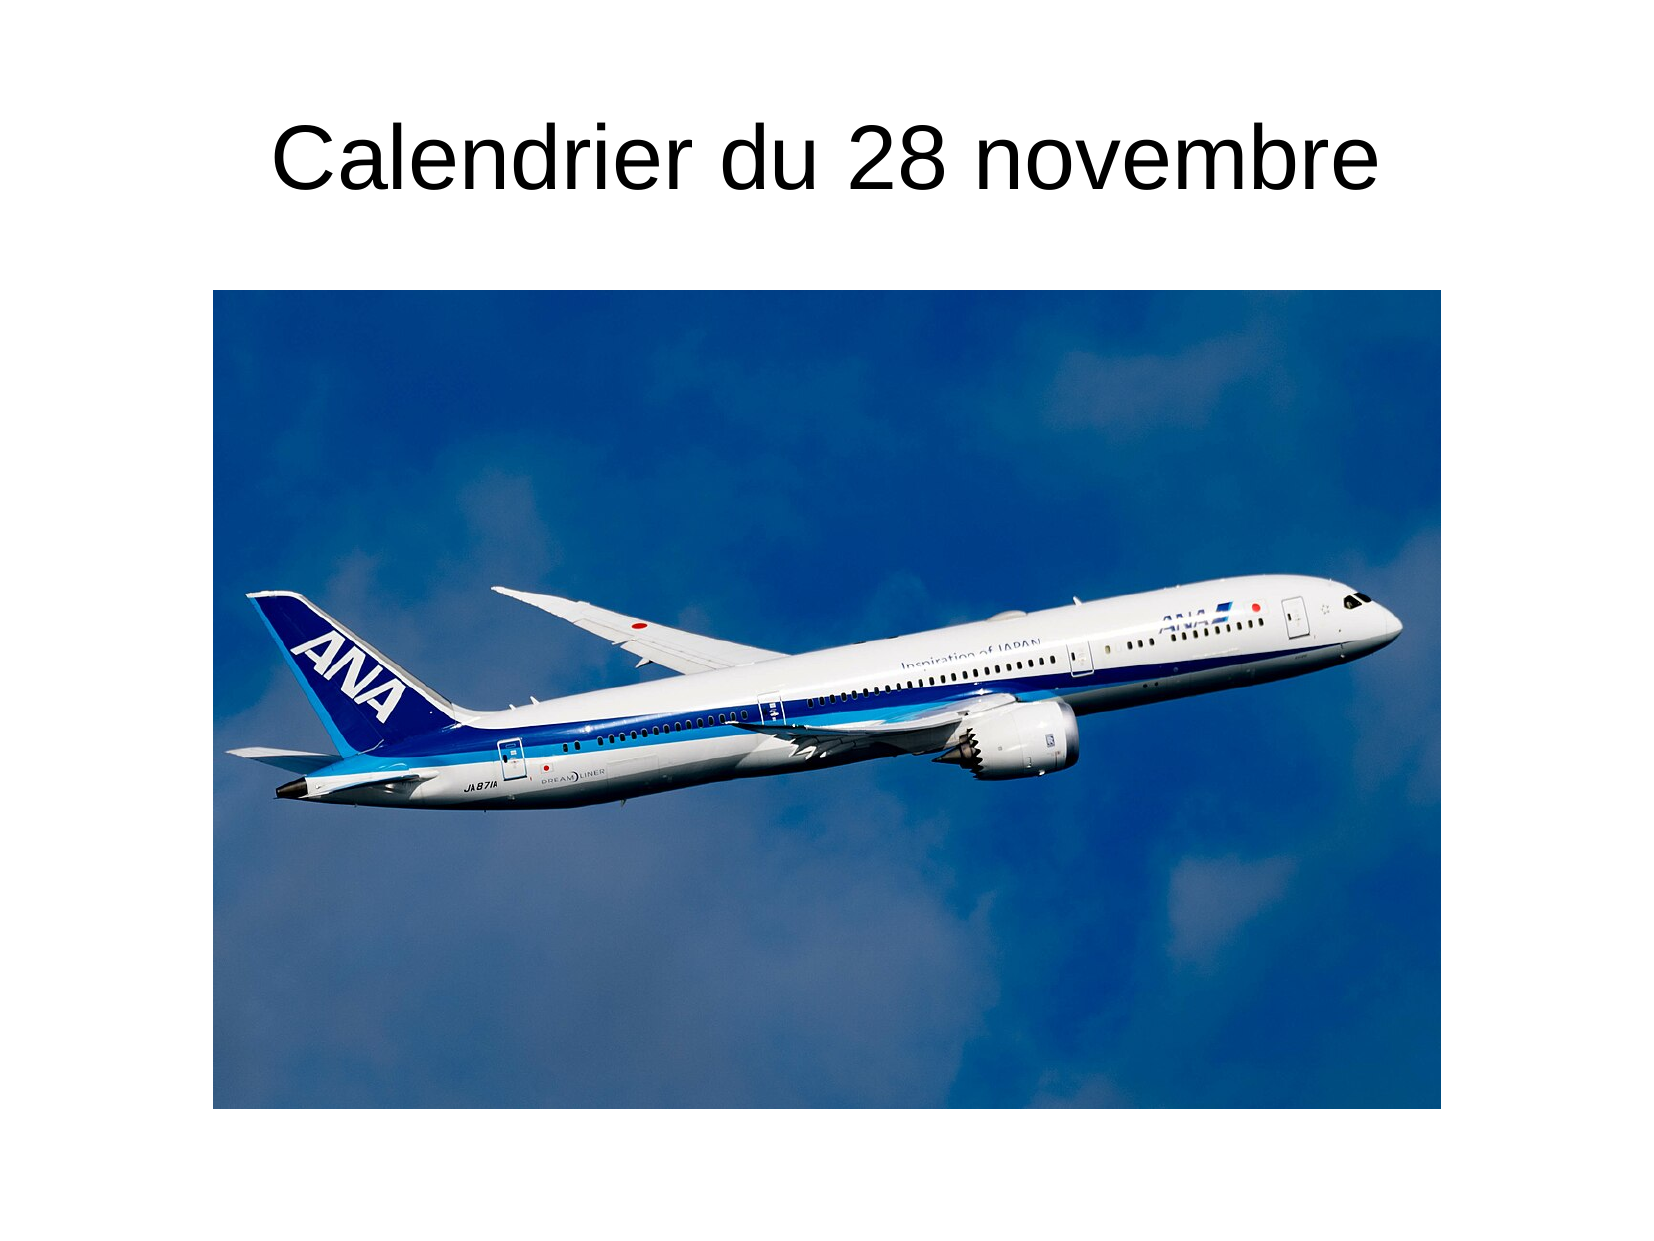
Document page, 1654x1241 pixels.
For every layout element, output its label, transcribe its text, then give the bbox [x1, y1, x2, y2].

title Calendrier du 28 novembre [82, 49, 1571, 257]
picture [213, 290, 1441, 1109]
